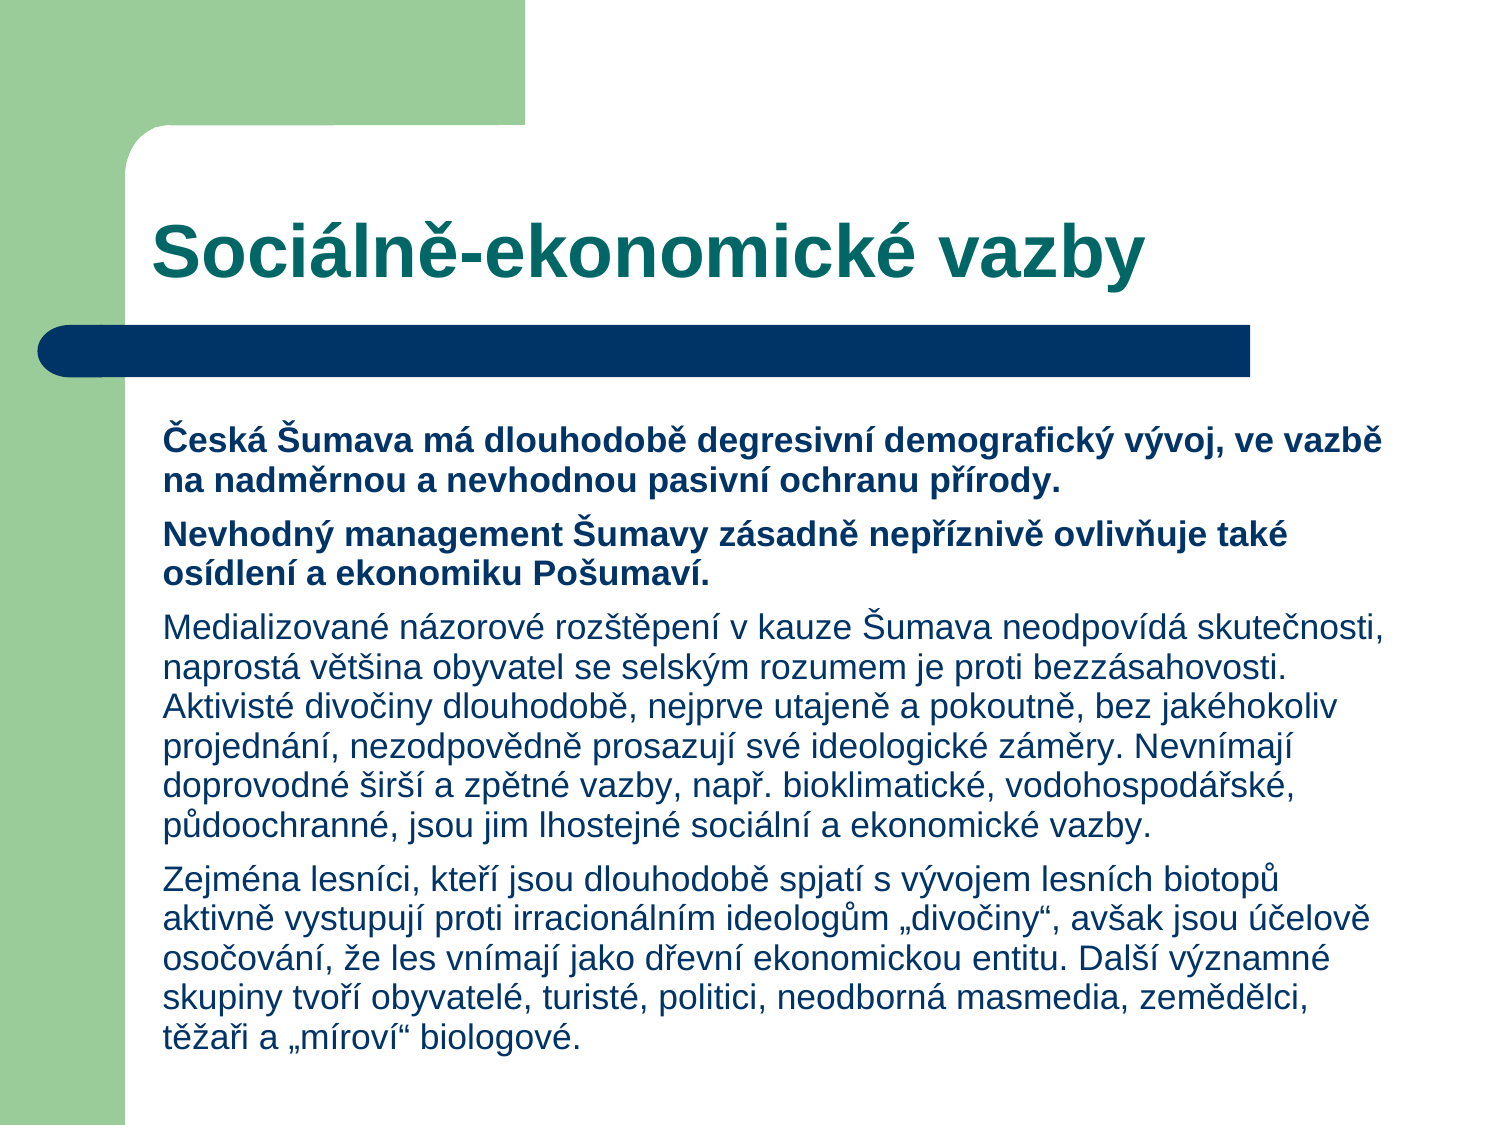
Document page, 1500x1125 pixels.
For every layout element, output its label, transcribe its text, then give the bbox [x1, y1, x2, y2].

list Česká Šumava má dlouhodobě degresivní demografický vývoj, ve vazbě na nadměrnou a nevhodnou pasivní ochranu přírody. Nevhodný management Šumavy zásadně nepříznivě ovlivňuje také osídlení a ekonomiku Pošumaví. Medializované názorové rozštěpení v kauze Šumava neodpovídá skutečnosti, naprostá většina obyvatel se selským rozumem je proti bezzásahovosti. Aktivisté divočiny dlouhodobě, nejprve utajeně a pokoutně, bez jakéhokoliv projednání, nezodpovědně prosazují své ideologické záměry. Nevnímají doprovodné širší a zpětné vazby, např. bioklimatické, vodohospodářské, půdoochranné, jsou jim lhostejné sociální a ekonomické vazby. Zejména lesníci, kteří jsou dlouhodobě spjatí s vývojem lesních biotopů aktivně vystupují proti irracionálním ideologům „divočiny“, avšak jsou účelově osočování, že les vnímají jako dřevní ekonomickou entitu. Další významné skupiny tvoří obyvatelé, turisté, politici, neodborná masmedia, zemědělci, těžaři a „míroví“ biologové. [147, 413, 1412, 1120]
title Sociálně-ekonomické vazby [136, 123, 1414, 301]
